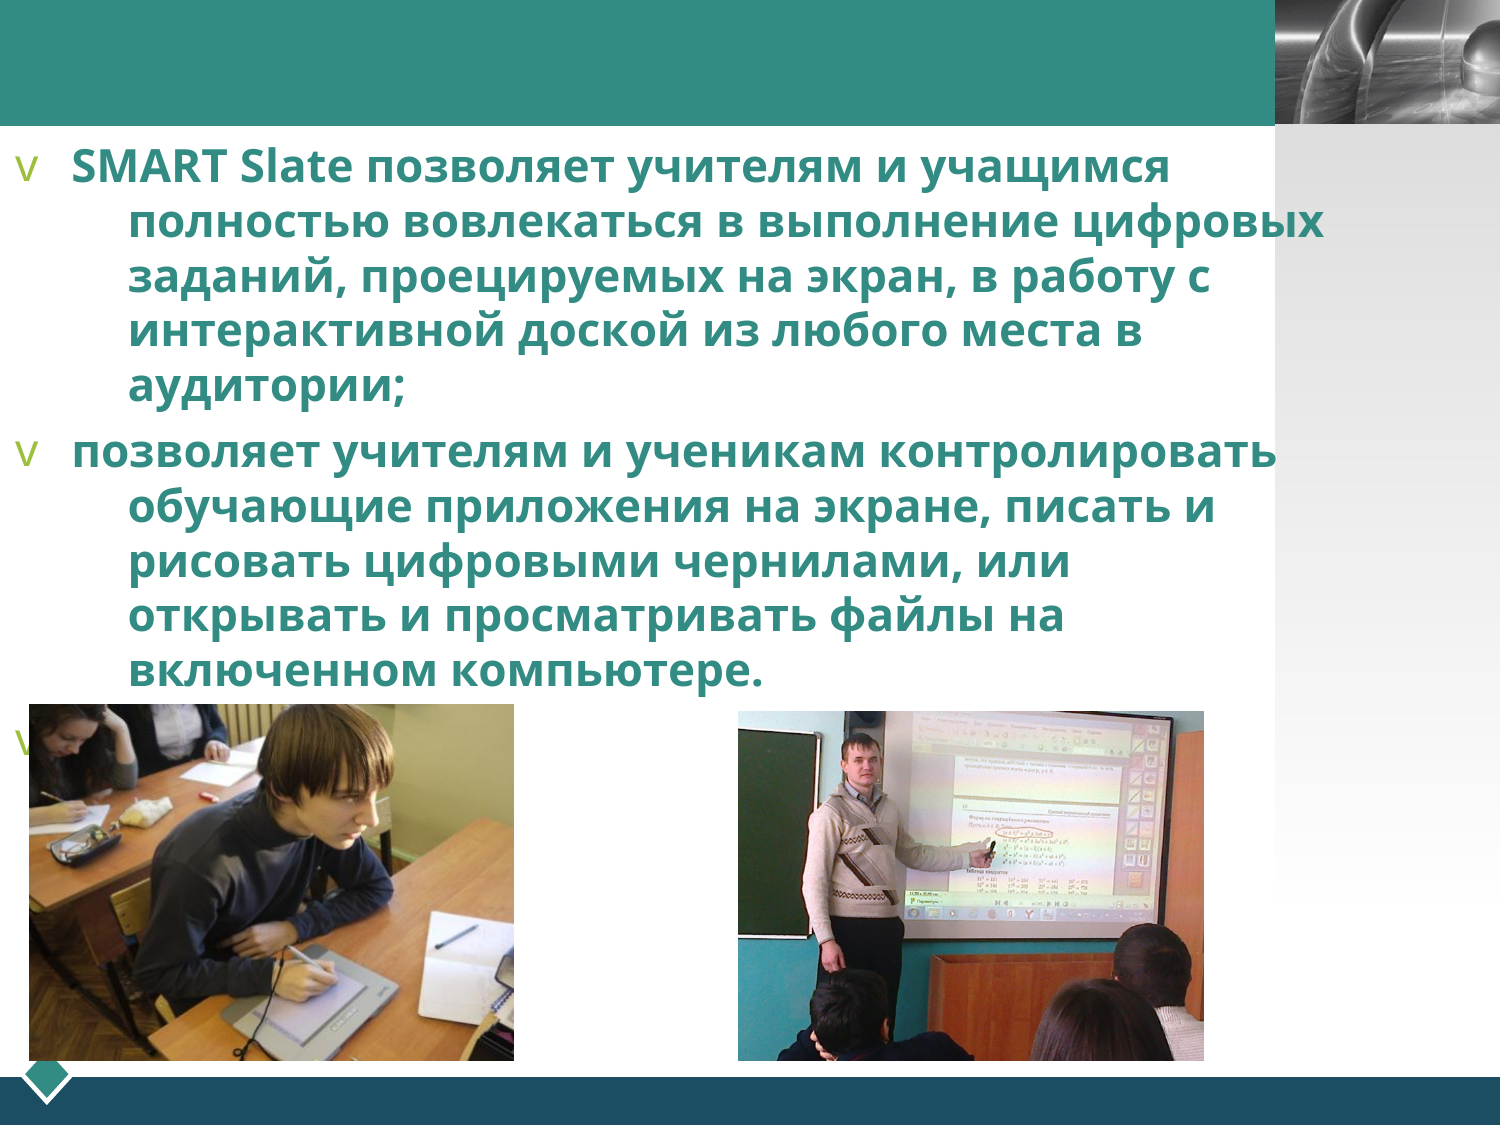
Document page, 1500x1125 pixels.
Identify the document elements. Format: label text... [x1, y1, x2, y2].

list SMART Slate позволяет учителям и учащимся полностью вовлекаться в выполнение цифровых заданий, проецируемых на экран, в работу с интерактивной доской из любого места в аудитории; позволяет учителям и ученикам контролировать обучающие приложения на экране, писать и рисовать цифровыми чернилами, или открывать и просматривать файлы на включенном компьютере. [0, 128, 1351, 990]
title Использование графического планшета SMART Slate [70, 35, 1421, 140]
picture [738, 711, 1204, 1061]
picture [29, 704, 514, 1061]
